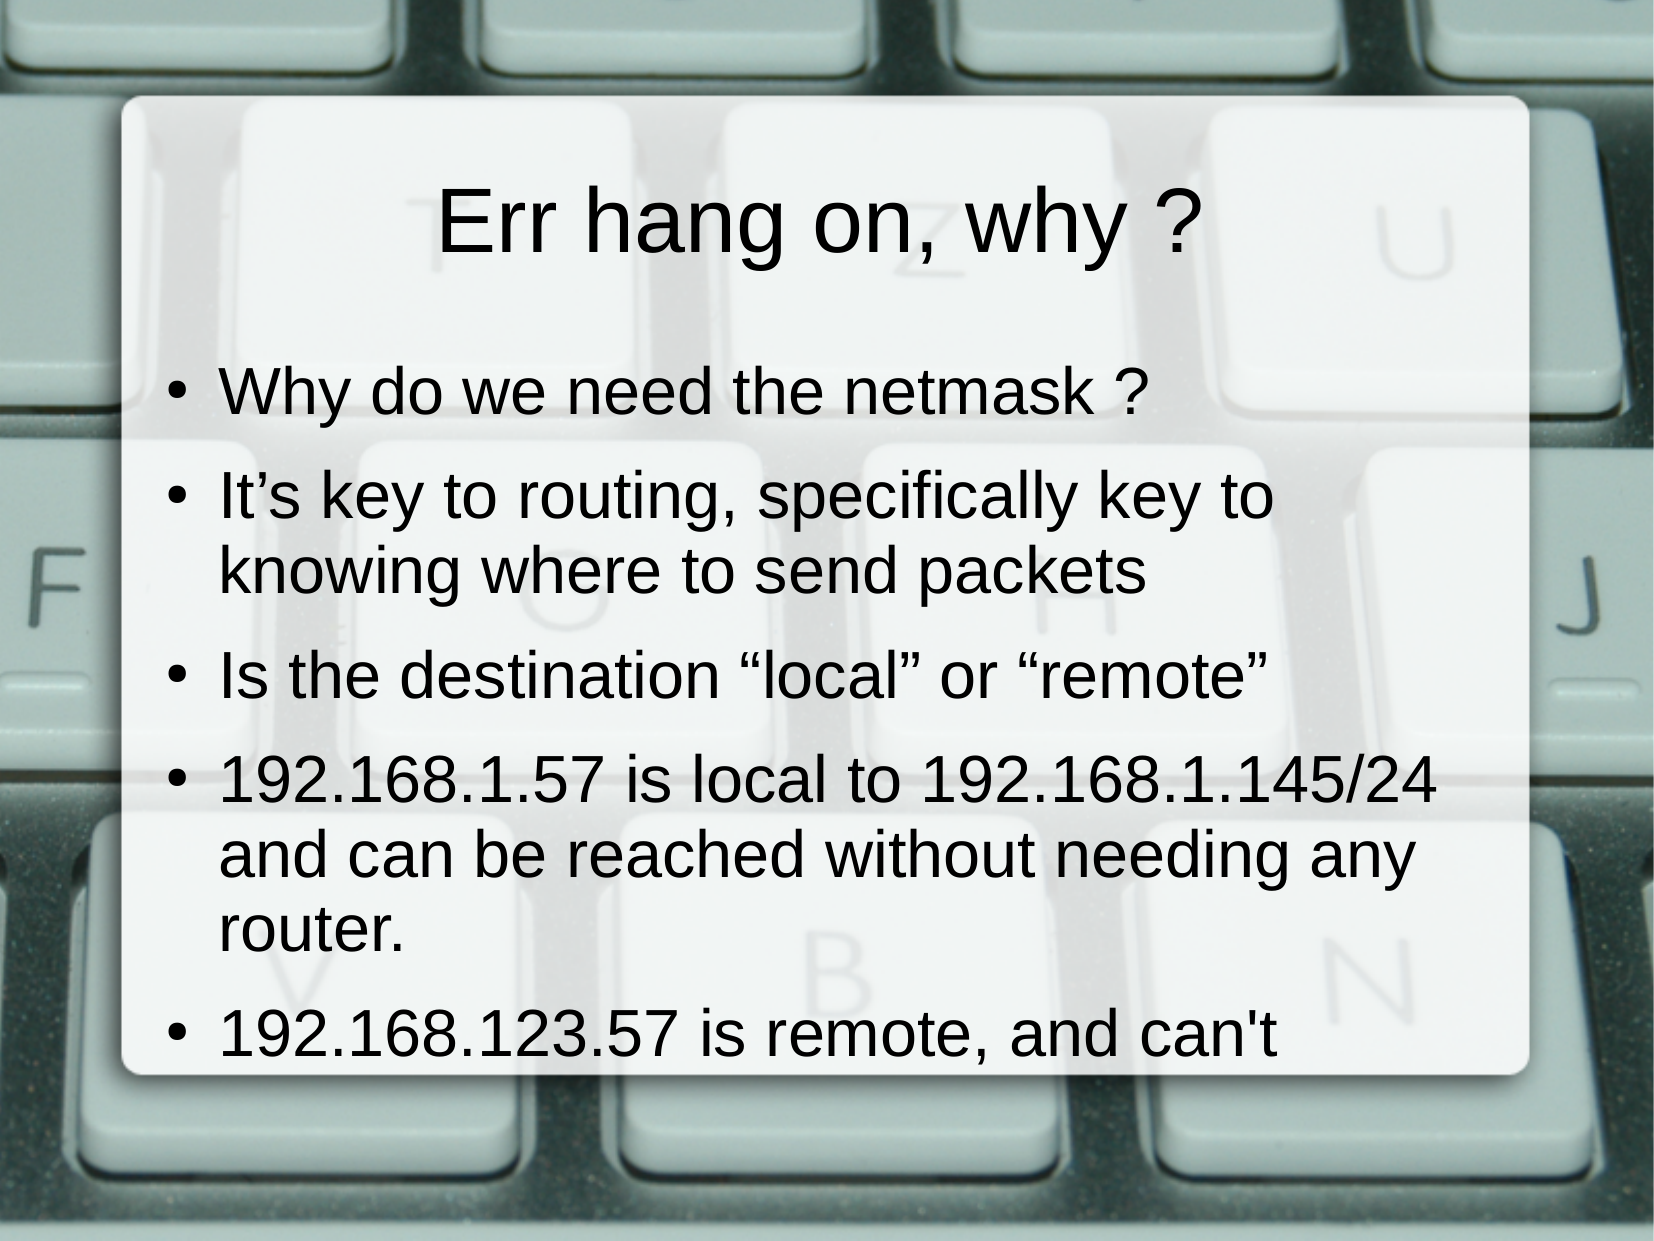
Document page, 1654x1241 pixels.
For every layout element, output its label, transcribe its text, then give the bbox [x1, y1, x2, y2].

list Why do we need the netmask ? It’s key to routing, specifically key to knowing where to send packets Is the destination “local” or “remote” 192.168.1.57 is local to 192.168.1.145/24 and can be reached without needing any router. 192.168.123.57 is remote, and can't [147, 354, 1506, 1069]
title Err hang on, why ? [135, 125, 1506, 318]
picture [0, 0, 1654, 1241]
